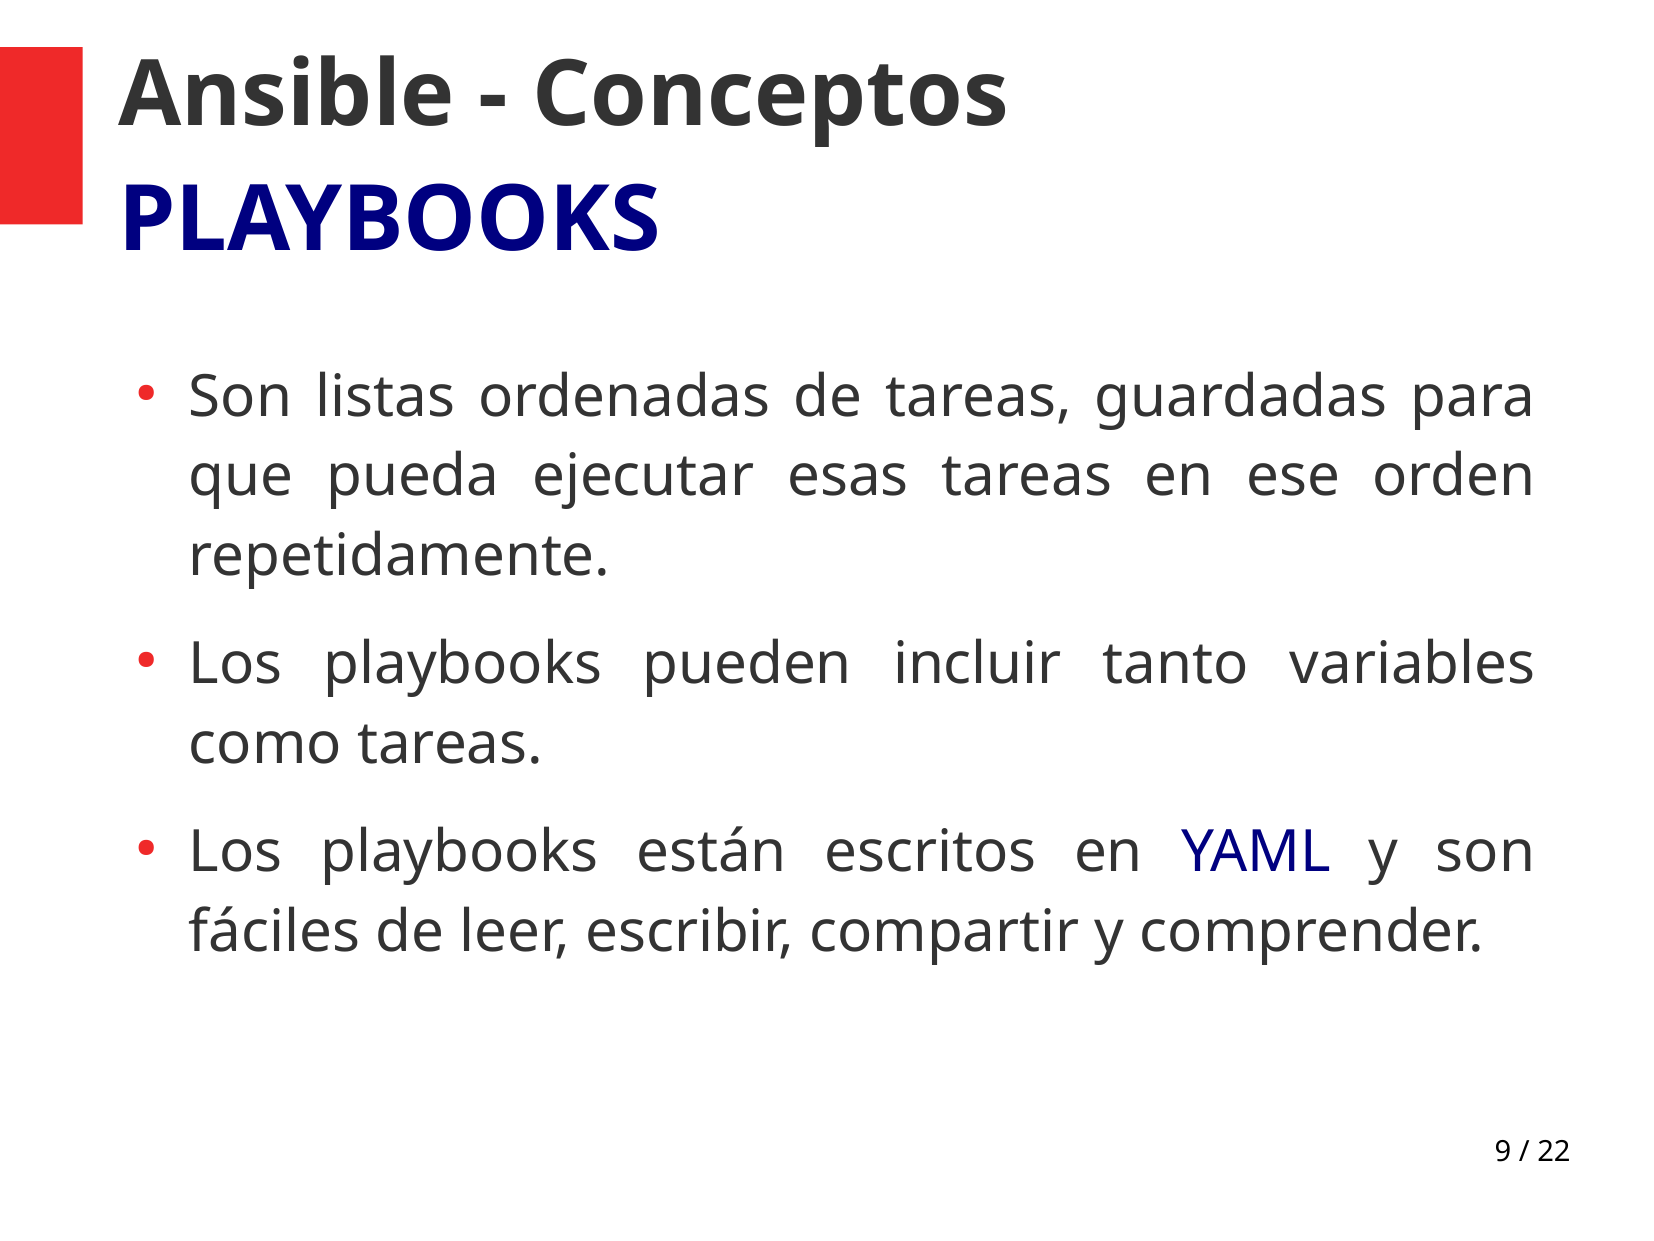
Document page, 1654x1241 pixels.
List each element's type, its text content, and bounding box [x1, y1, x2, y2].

list Son listas ordenadas de tareas, guardadas para que pueda ejecutar esas tareas en ese orden repetidamente. Los playbooks pueden incluir tanto variables como tareas. Los playbooks están escritos en YAML y son fáciles de leer, escribir, compartir y comprender. [118, 354, 1536, 1074]
title Ansible - Conceptos PLAYBOOKS [118, 45, 1571, 260]
